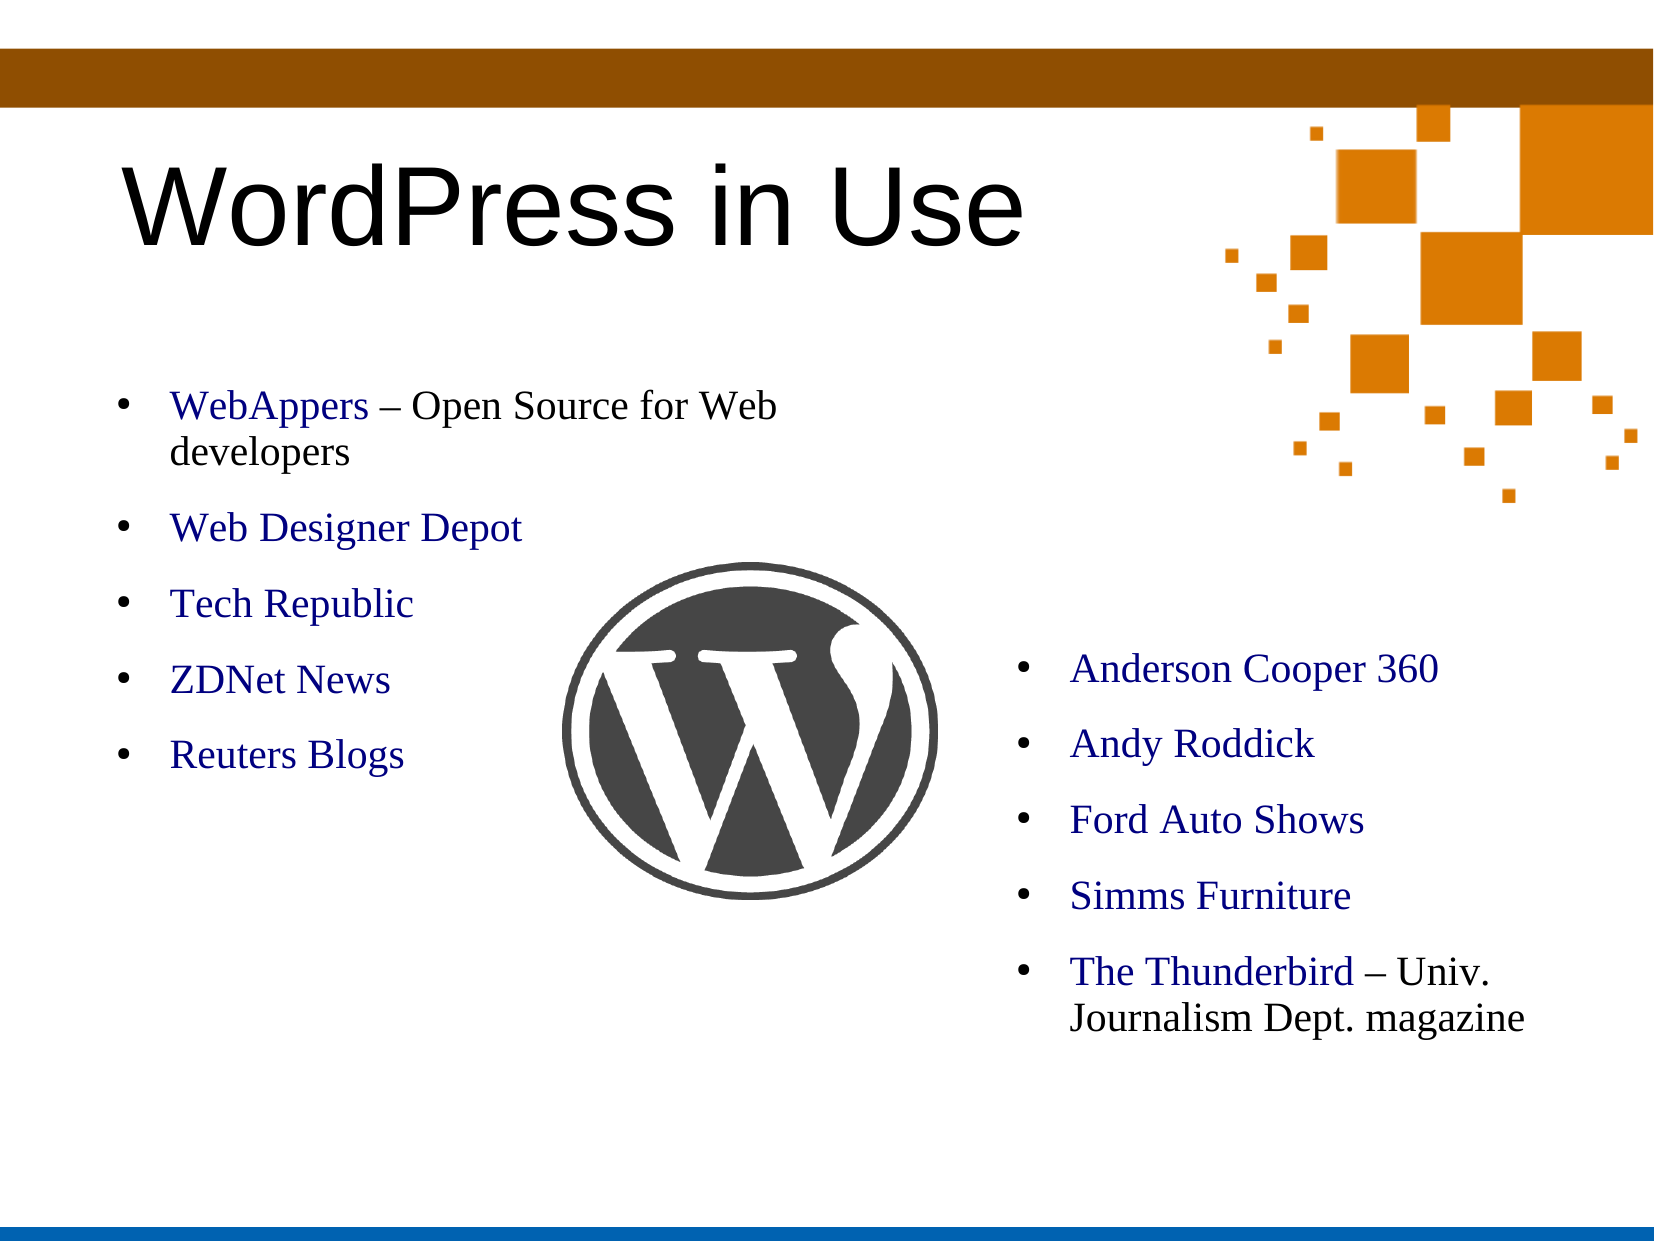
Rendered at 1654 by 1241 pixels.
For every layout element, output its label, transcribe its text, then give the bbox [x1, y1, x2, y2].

list Anderson Cooper 360 Andy Roddick Ford Auto Shows Simms Furniture The Thunderbird – Univ. Journalism Dept. magazine [998, 644, 1576, 1088]
picture [0, 0, 1654, 1227]
list WebAppers – Open Source for Web developers Web Designer Depot Tech Republic ZDNet News Reuters Blogs [98, 382, 788, 826]
title WordPress in Use [121, 102, 1533, 311]
